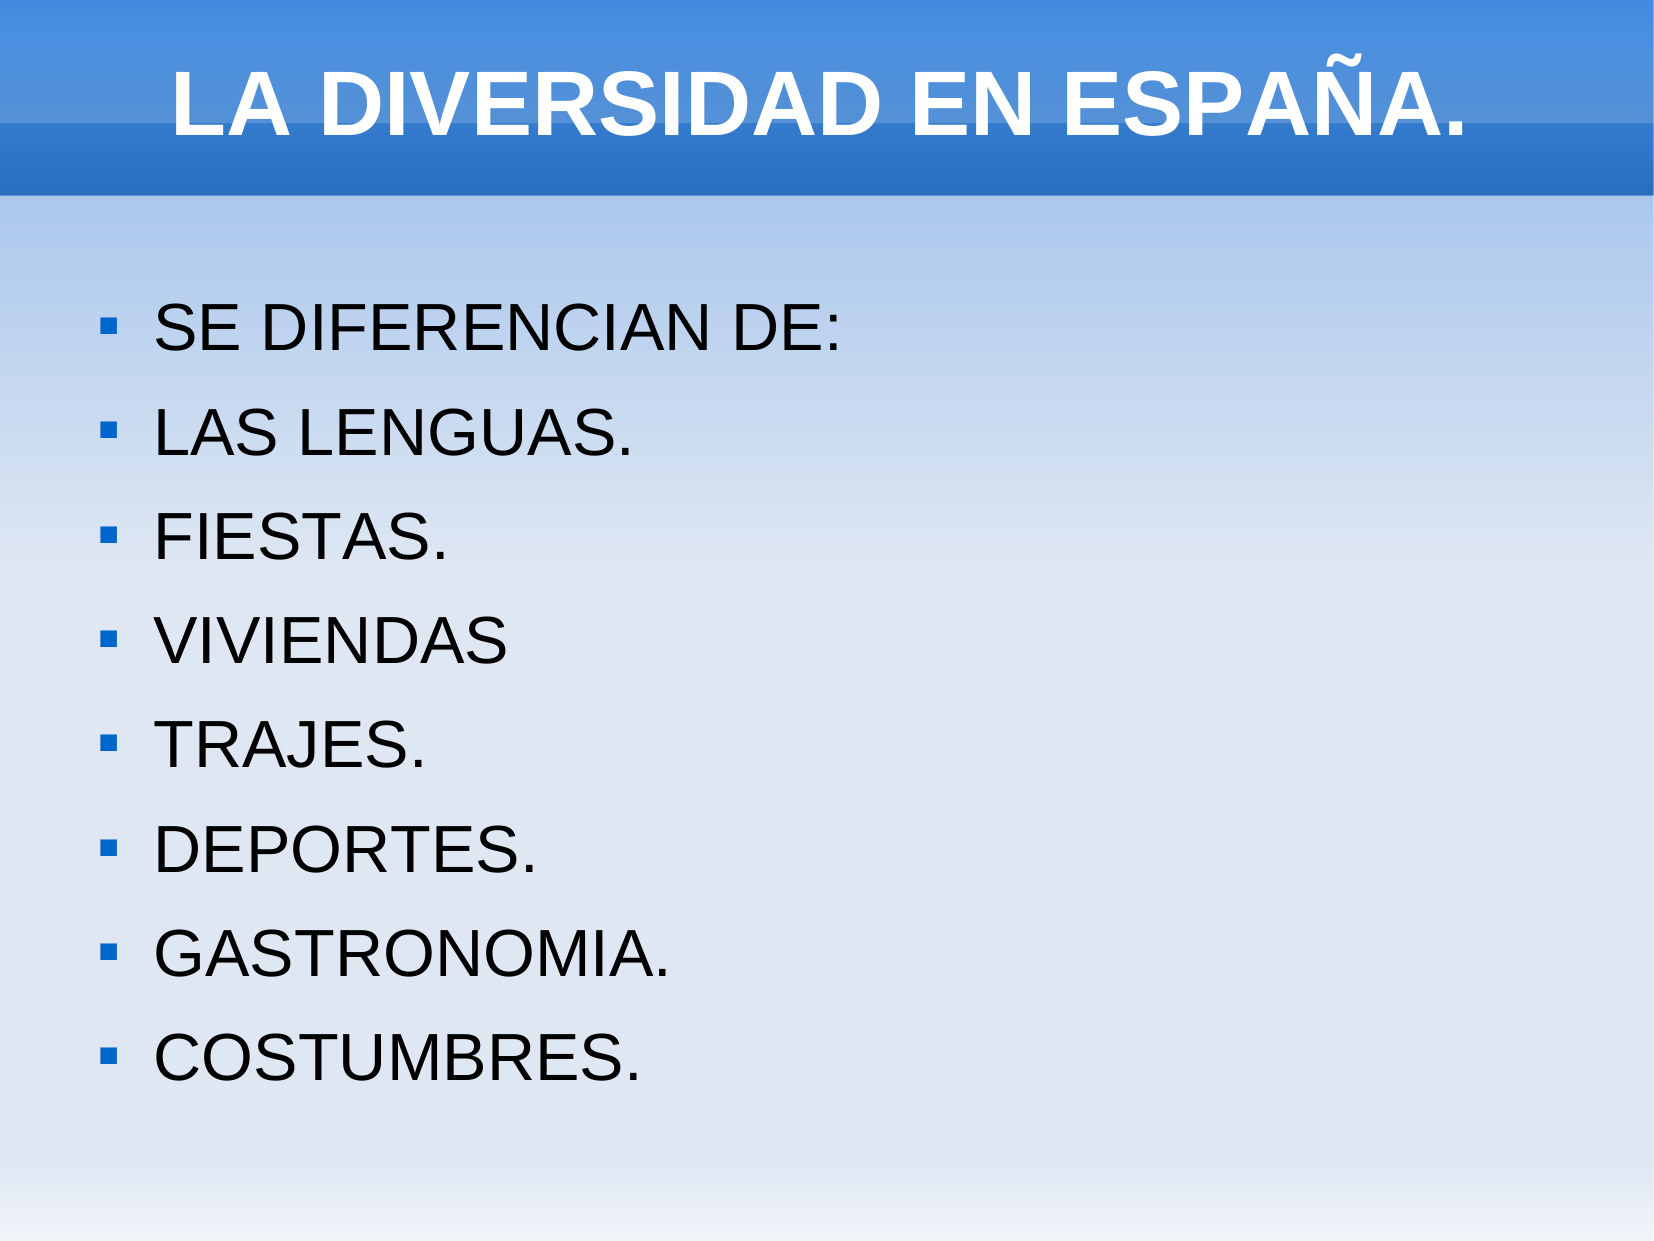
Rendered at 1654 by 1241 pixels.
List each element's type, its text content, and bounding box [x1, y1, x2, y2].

list SE DIFERENCIAN DE: LAS LENGUAS. FIESTAS. VIVIENDAS TRAJES. DEPORTES. GASTRONOMIA. COSTUMBRES. [82, 290, 1571, 1096]
title LA DIVERSIDAD EN ESPAÑA. [76, 7, 1565, 200]
picture [0, 0, 1654, 1241]
